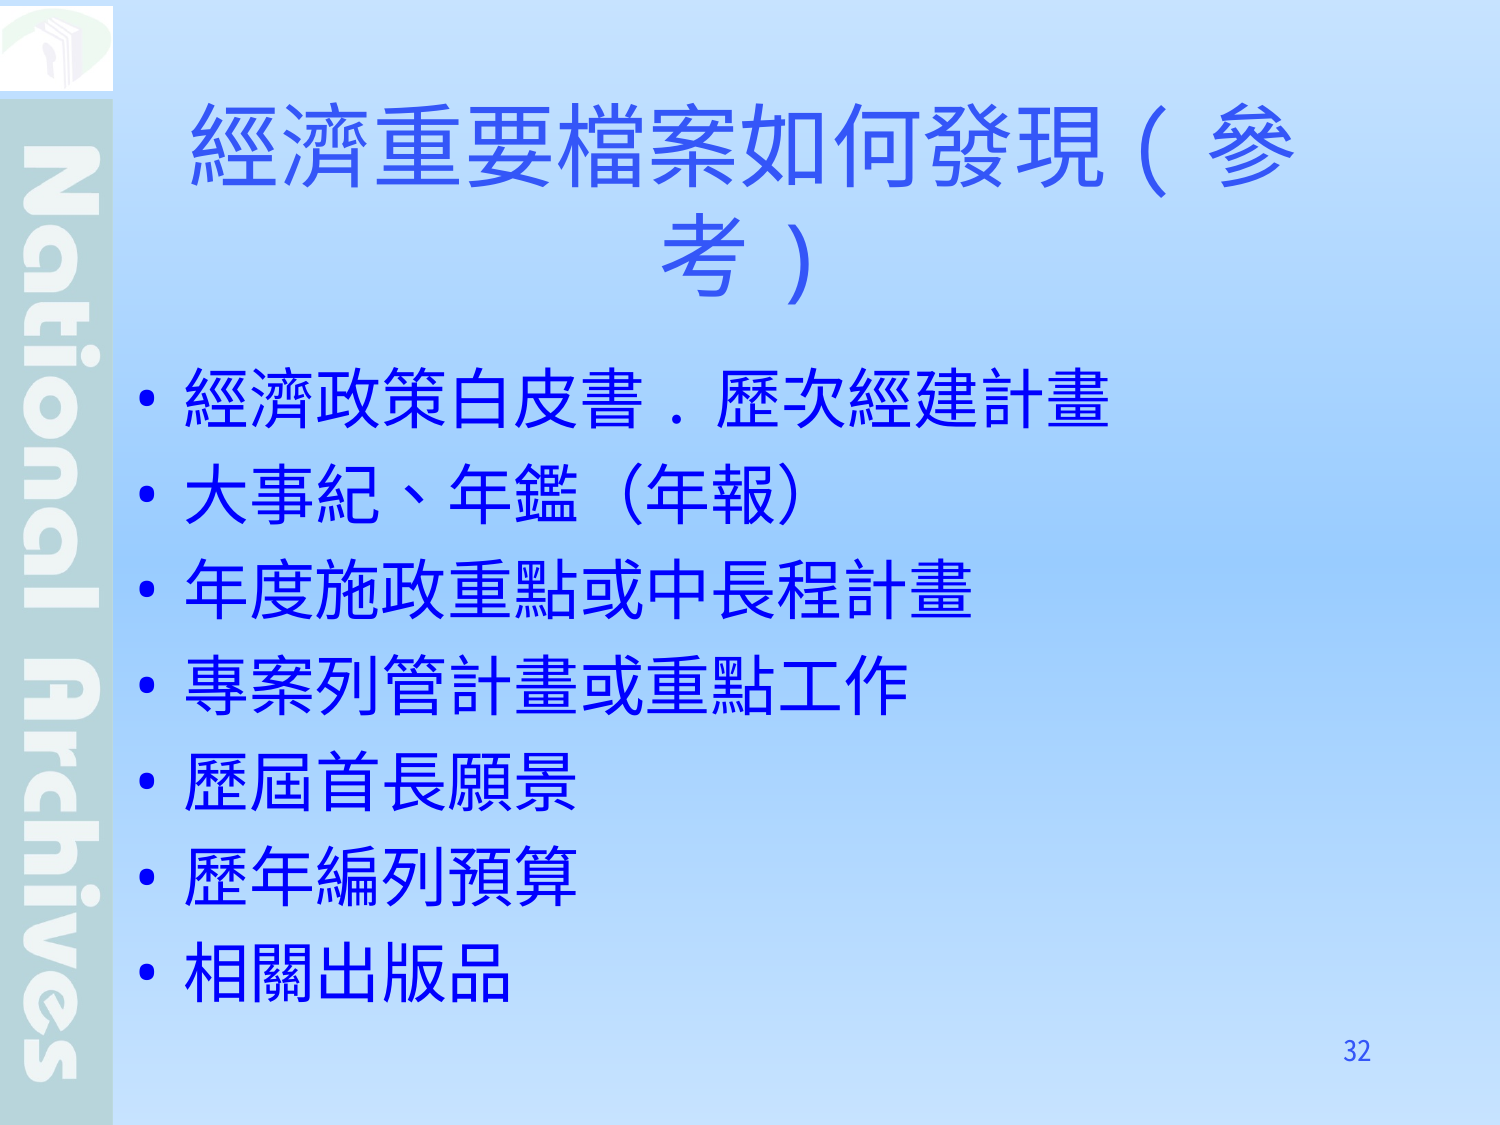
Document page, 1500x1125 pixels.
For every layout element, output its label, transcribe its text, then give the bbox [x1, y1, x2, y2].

picture [0, 99, 113, 1125]
title 經濟重要檔案如何發現(參考) [105, 105, 1381, 293]
text_box <編號> [1074, 1026, 1388, 1101]
list 經濟政策白皮書.歷次經建計畫 大事紀、年鑑（年報） 年度施政重點或中長程計畫 專案列管計畫或重點工作 歷屆首長願景 歷年編列預算 相關出版品 [112, 350, 1388, 1026]
picture [0, 6, 113, 91]
